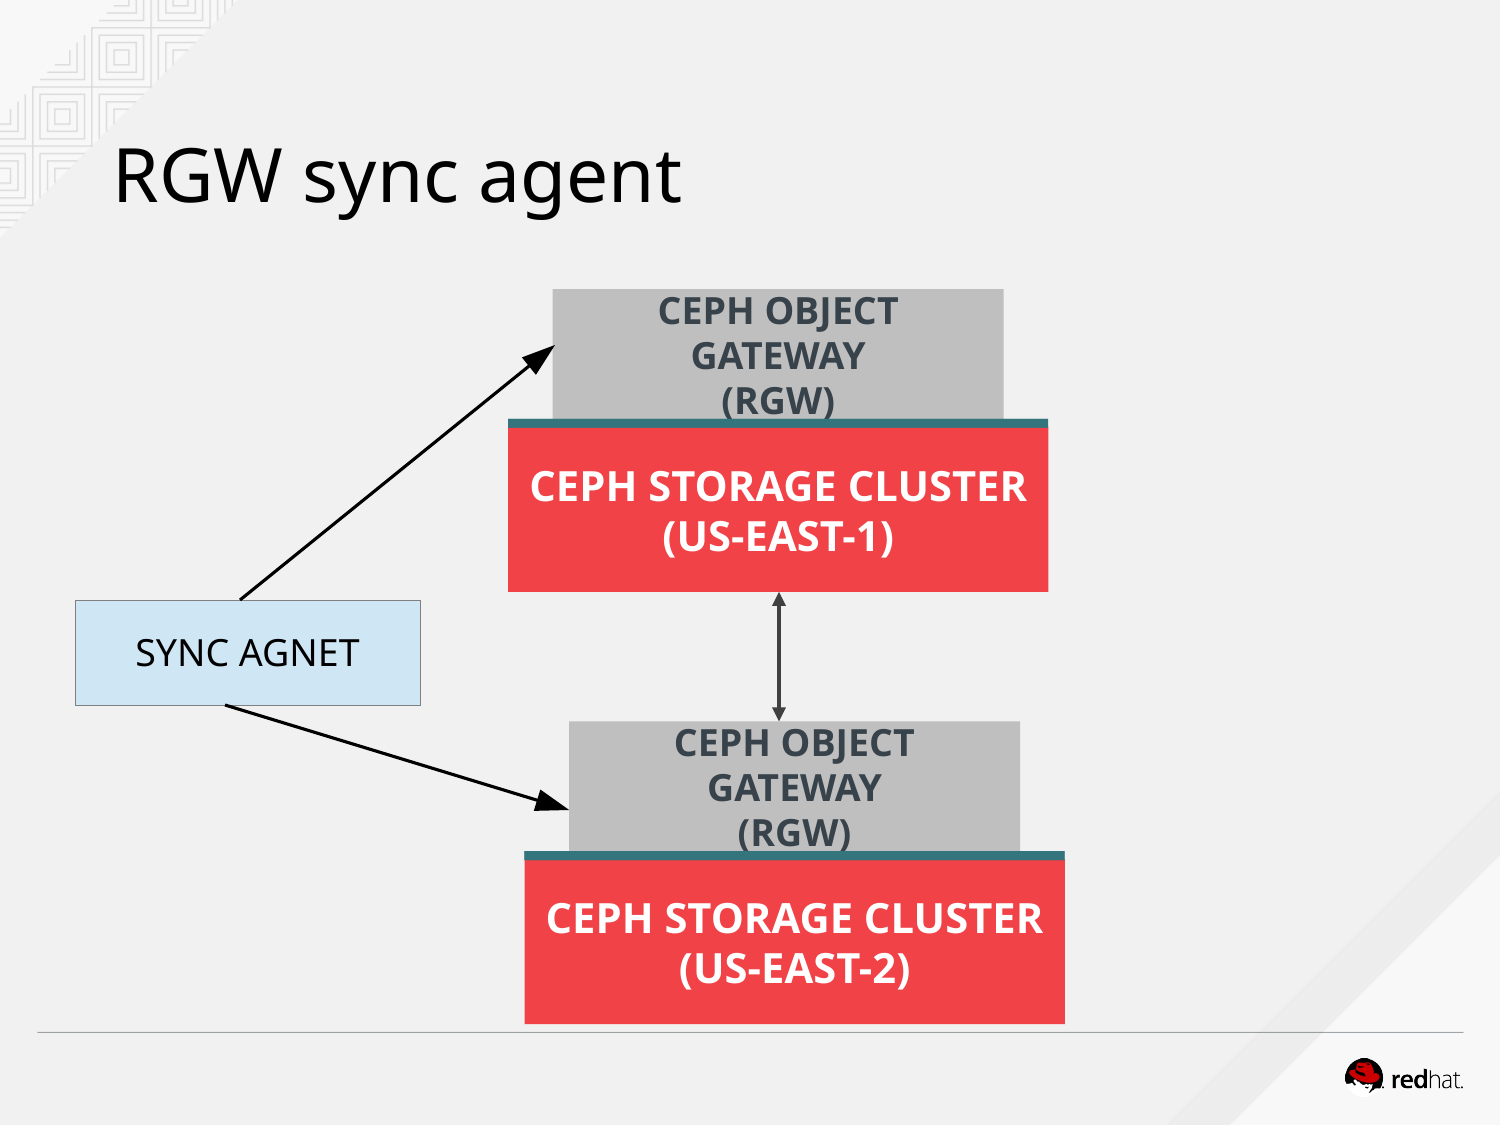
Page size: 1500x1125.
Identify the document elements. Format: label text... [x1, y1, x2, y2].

text_box CEPH OBJECT GATEWAY (RGW) [552, 289, 1004, 418]
title RGW sync agent [112, 0, 1388, 225]
text_box [508, 418, 1049, 428]
picture [0, 0, 1500, 1125]
text_box SYNC AGNET [75, 600, 421, 706]
text_box CEPH STORAGE CLUSTER (US-EAST-2) [524, 861, 1065, 1025]
text_box CEPH OBJECT GATEWAY (RGW) [569, 721, 1021, 851]
text_box CEPH STORAGE CLUSTER (US-EAST-1) [508, 428, 1049, 592]
text_box [524, 851, 1065, 861]
